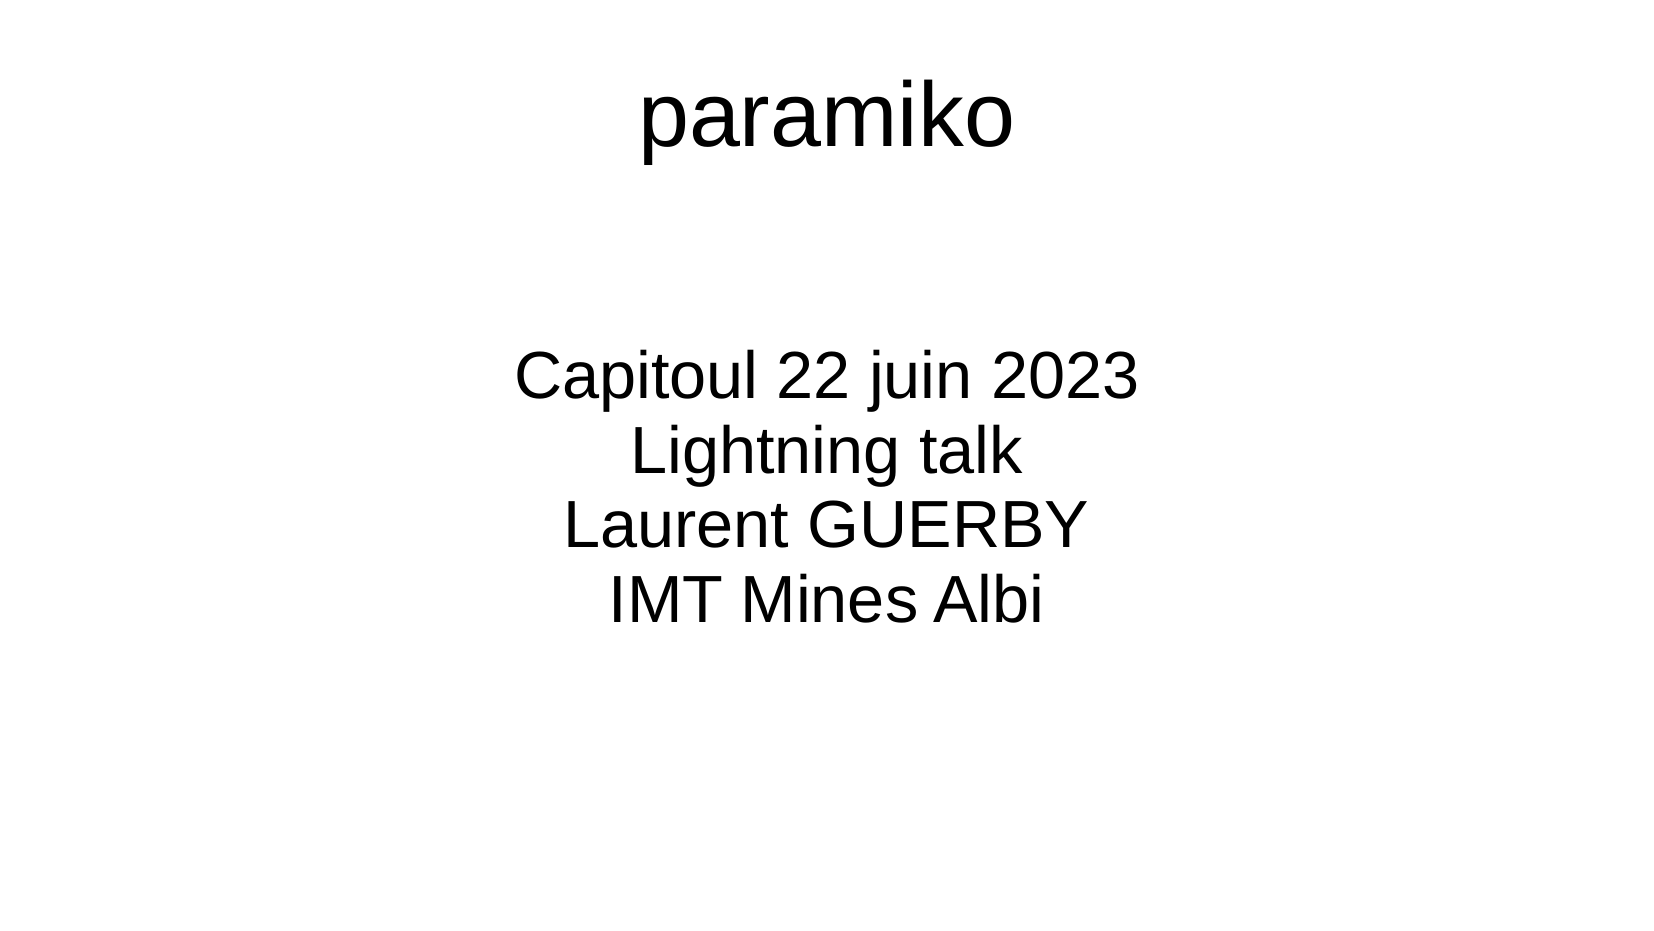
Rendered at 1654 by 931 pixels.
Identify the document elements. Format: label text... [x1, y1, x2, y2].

title paramiko [82, 37, 1571, 193]
subtitle Capitoul 22 juin 2023 Lightning talk Laurent GUERBY IMT Mines Albi [82, 217, 1571, 758]
